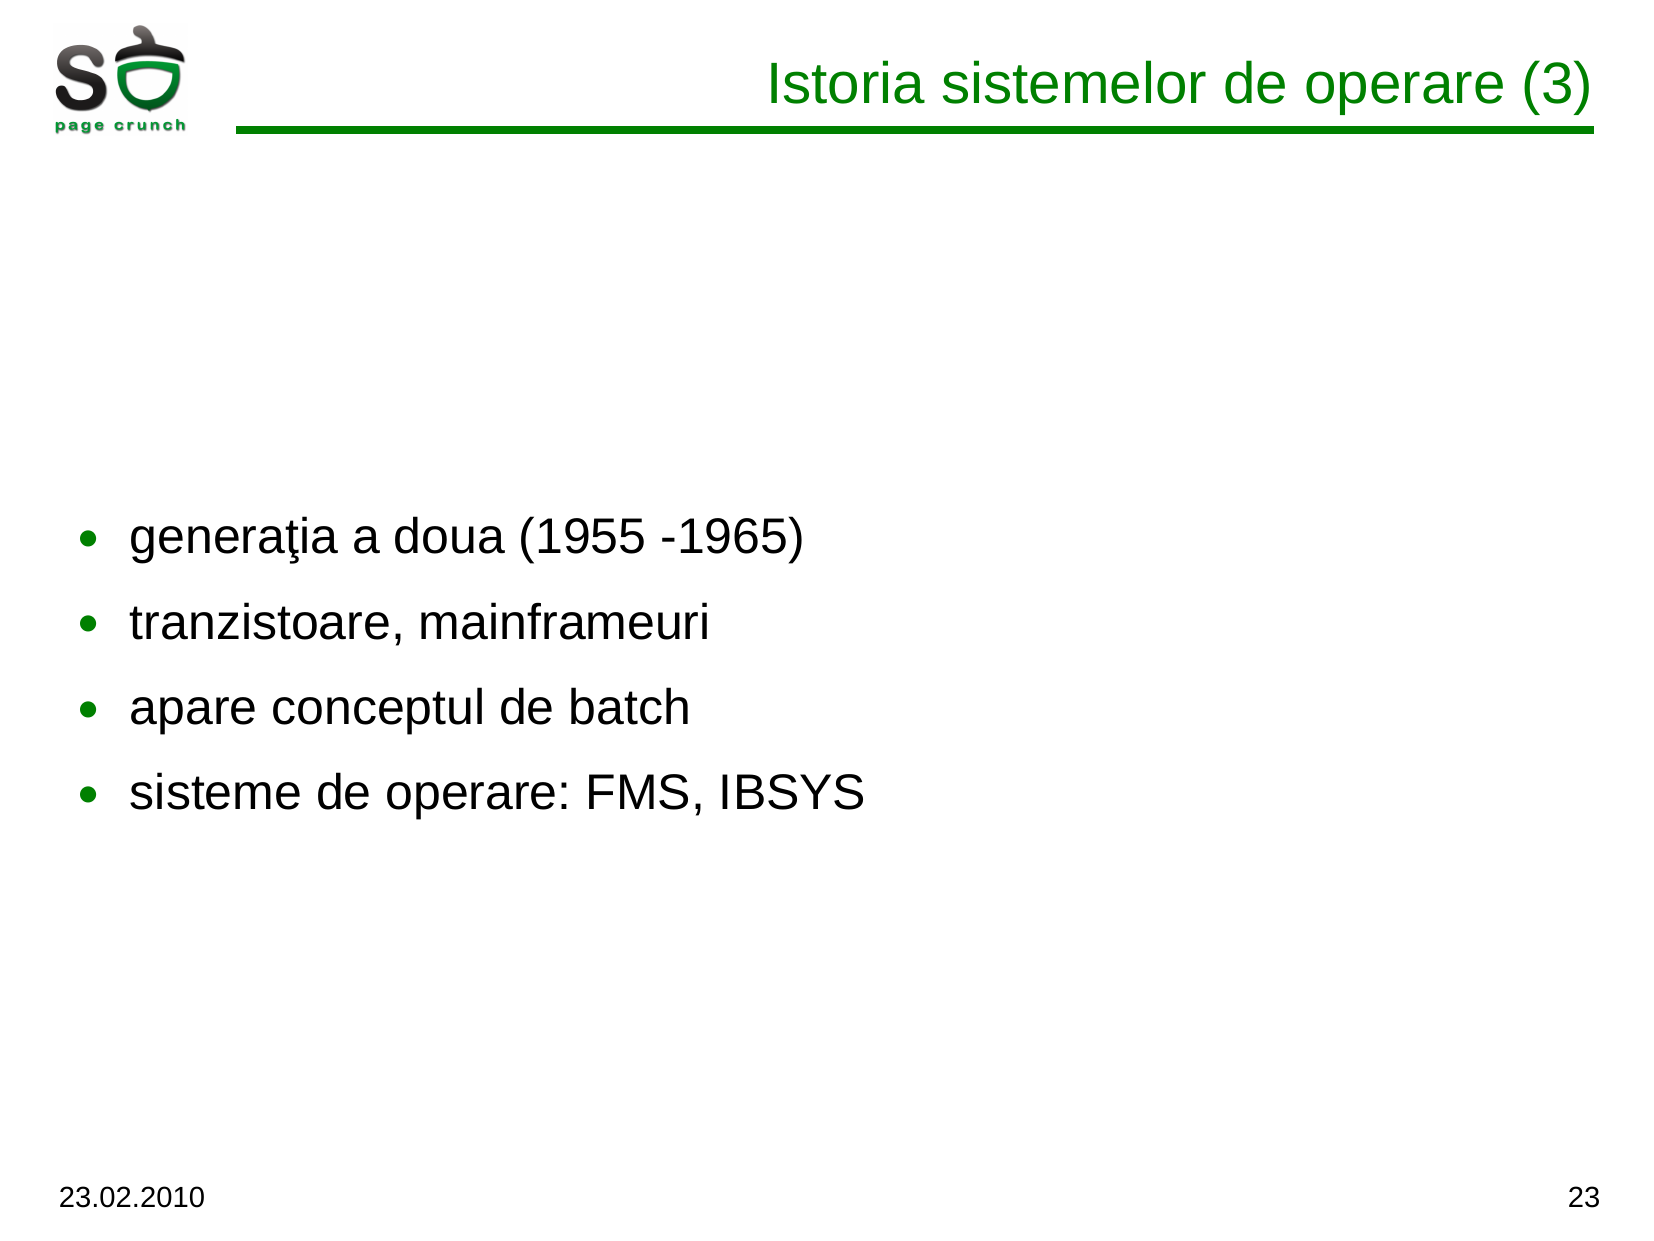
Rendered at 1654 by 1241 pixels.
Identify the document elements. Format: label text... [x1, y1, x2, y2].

picture [53, 23, 188, 136]
list generaţia a doua (1955 -1965) tranzistoare, mainframeuri apare conceptul de batch sisteme de operare: FMS, IBSYS [59, 177, 1595, 1152]
title Istoria sistemelor de operare (3) [236, 49, 1595, 119]
